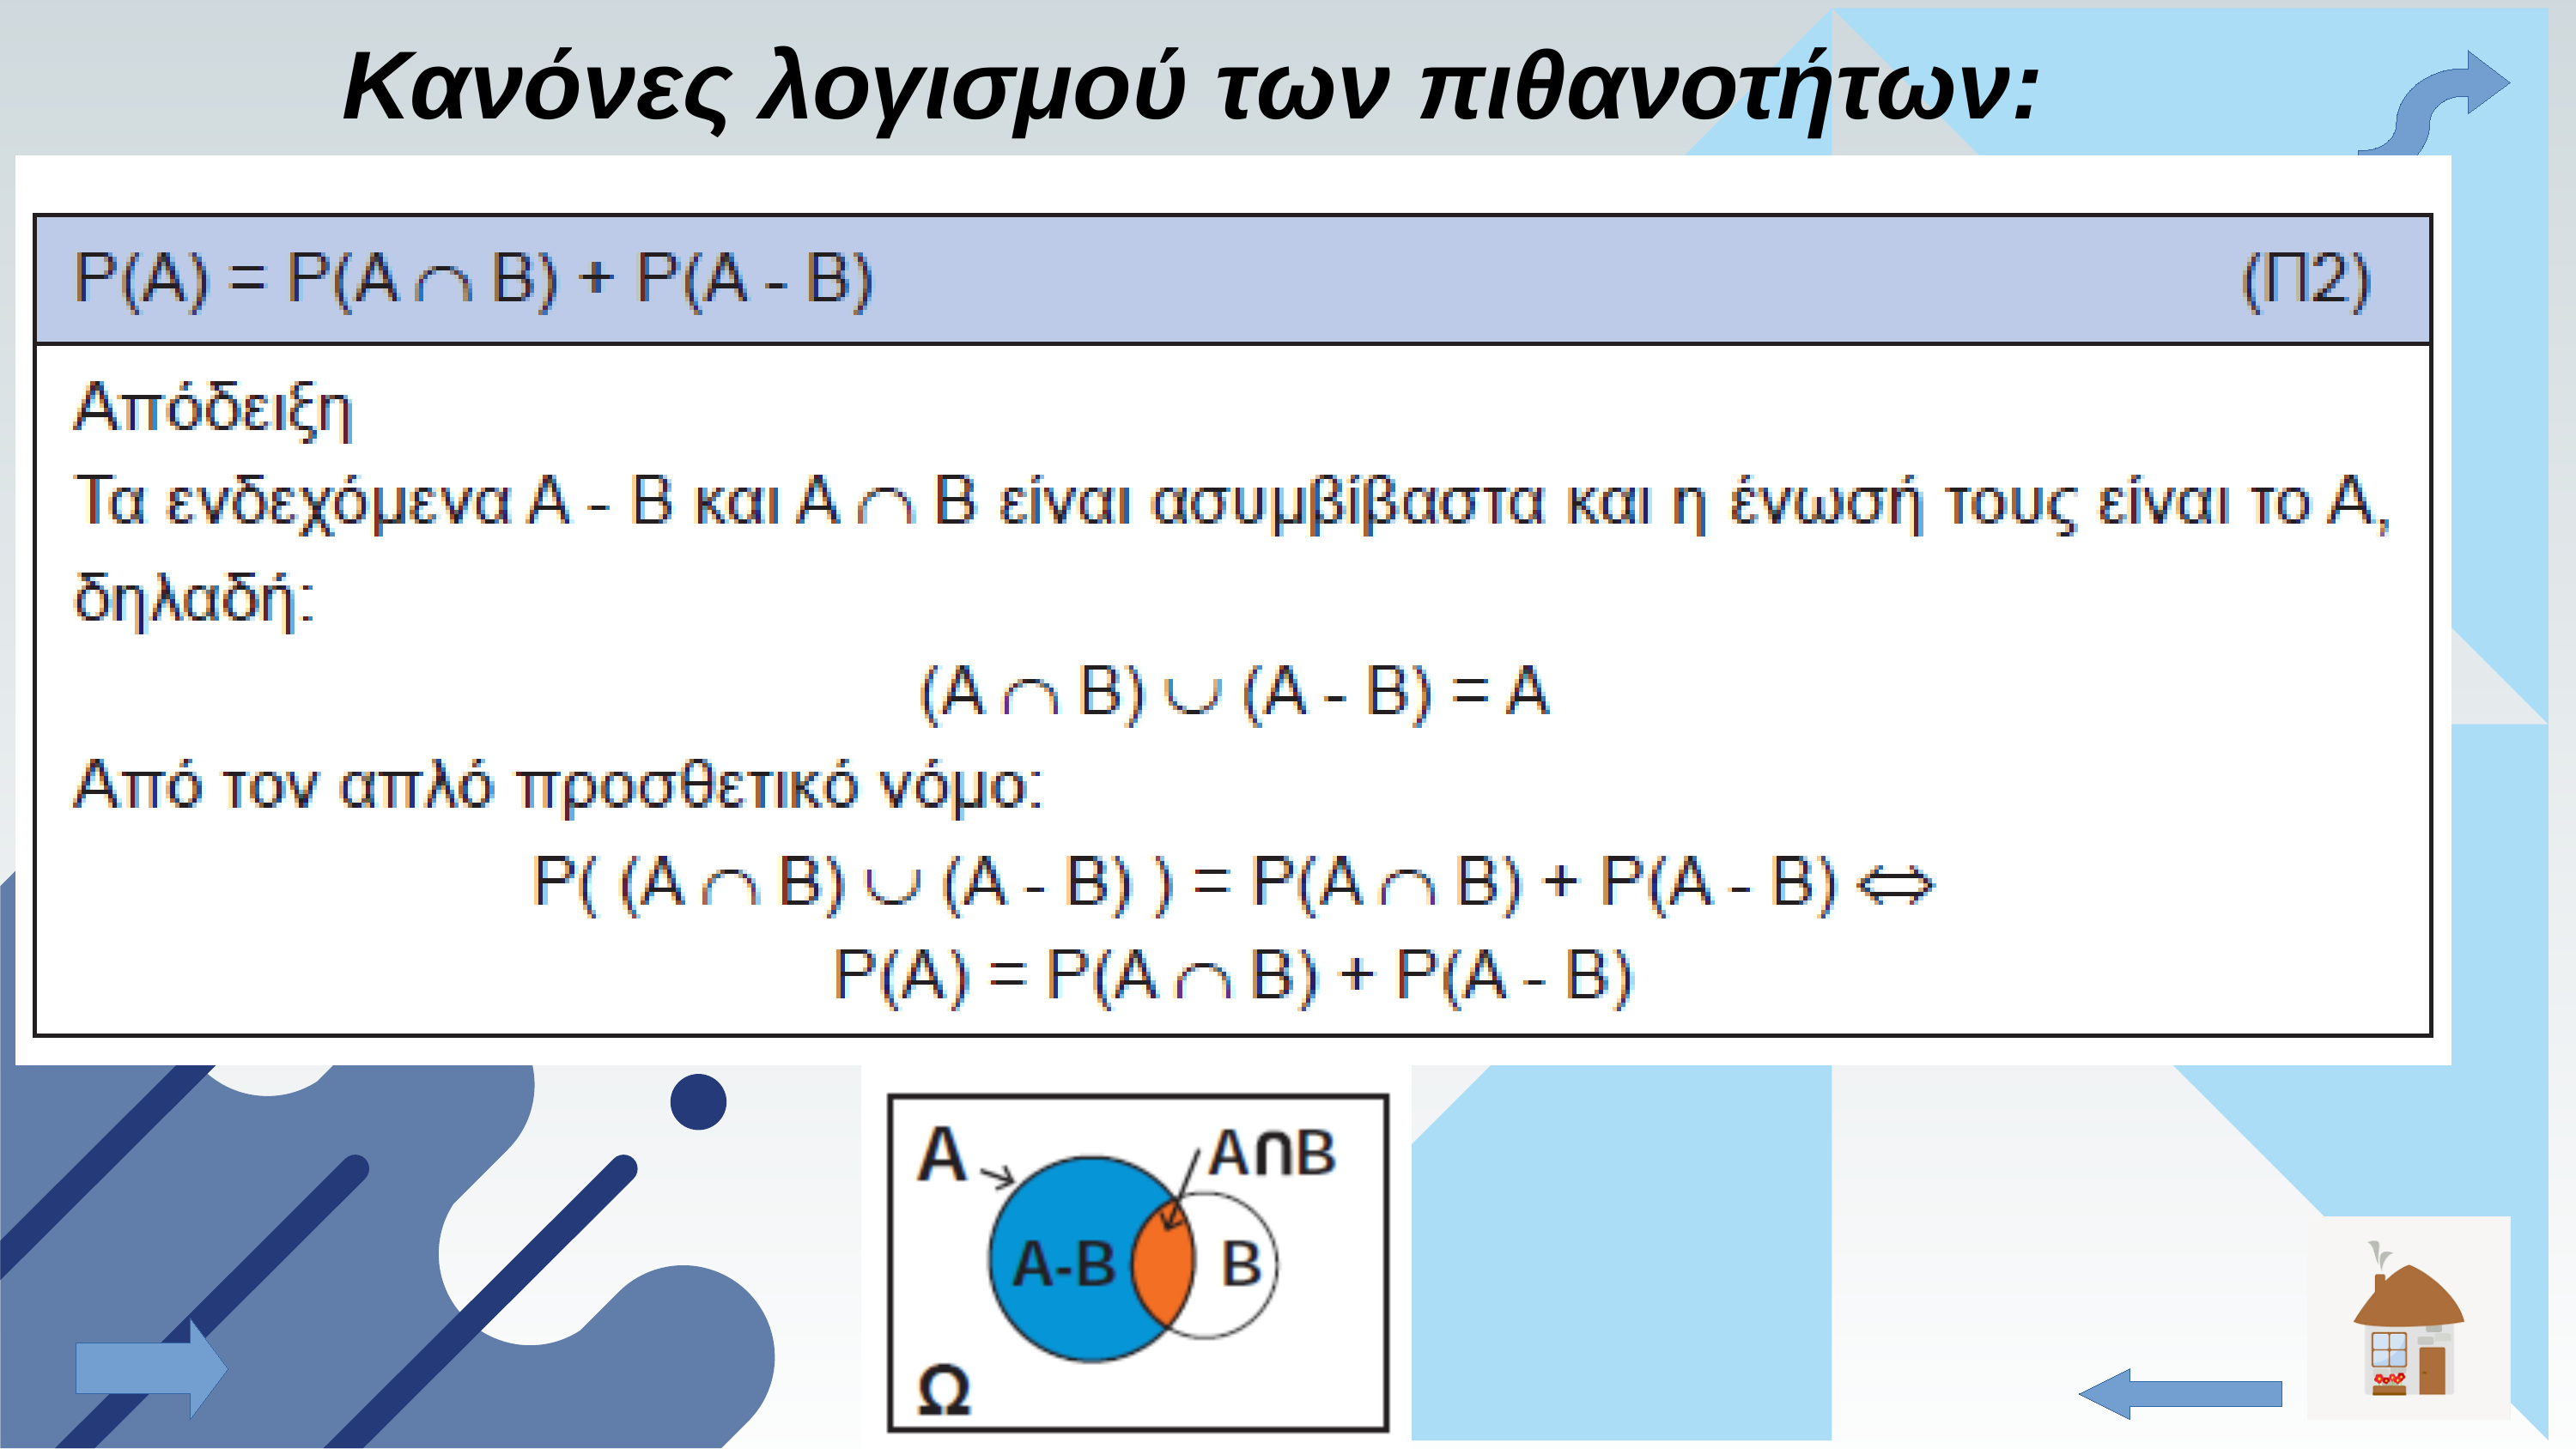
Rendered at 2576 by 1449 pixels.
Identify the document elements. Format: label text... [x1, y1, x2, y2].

text_box Κανόνες λογισμού των πιθανοτήτων: [329, 25, 2105, 155]
picture [2307, 1216, 2511, 1420]
text_box [0, 0, 2576, 1449]
picture [15, 155, 2451, 1449]
